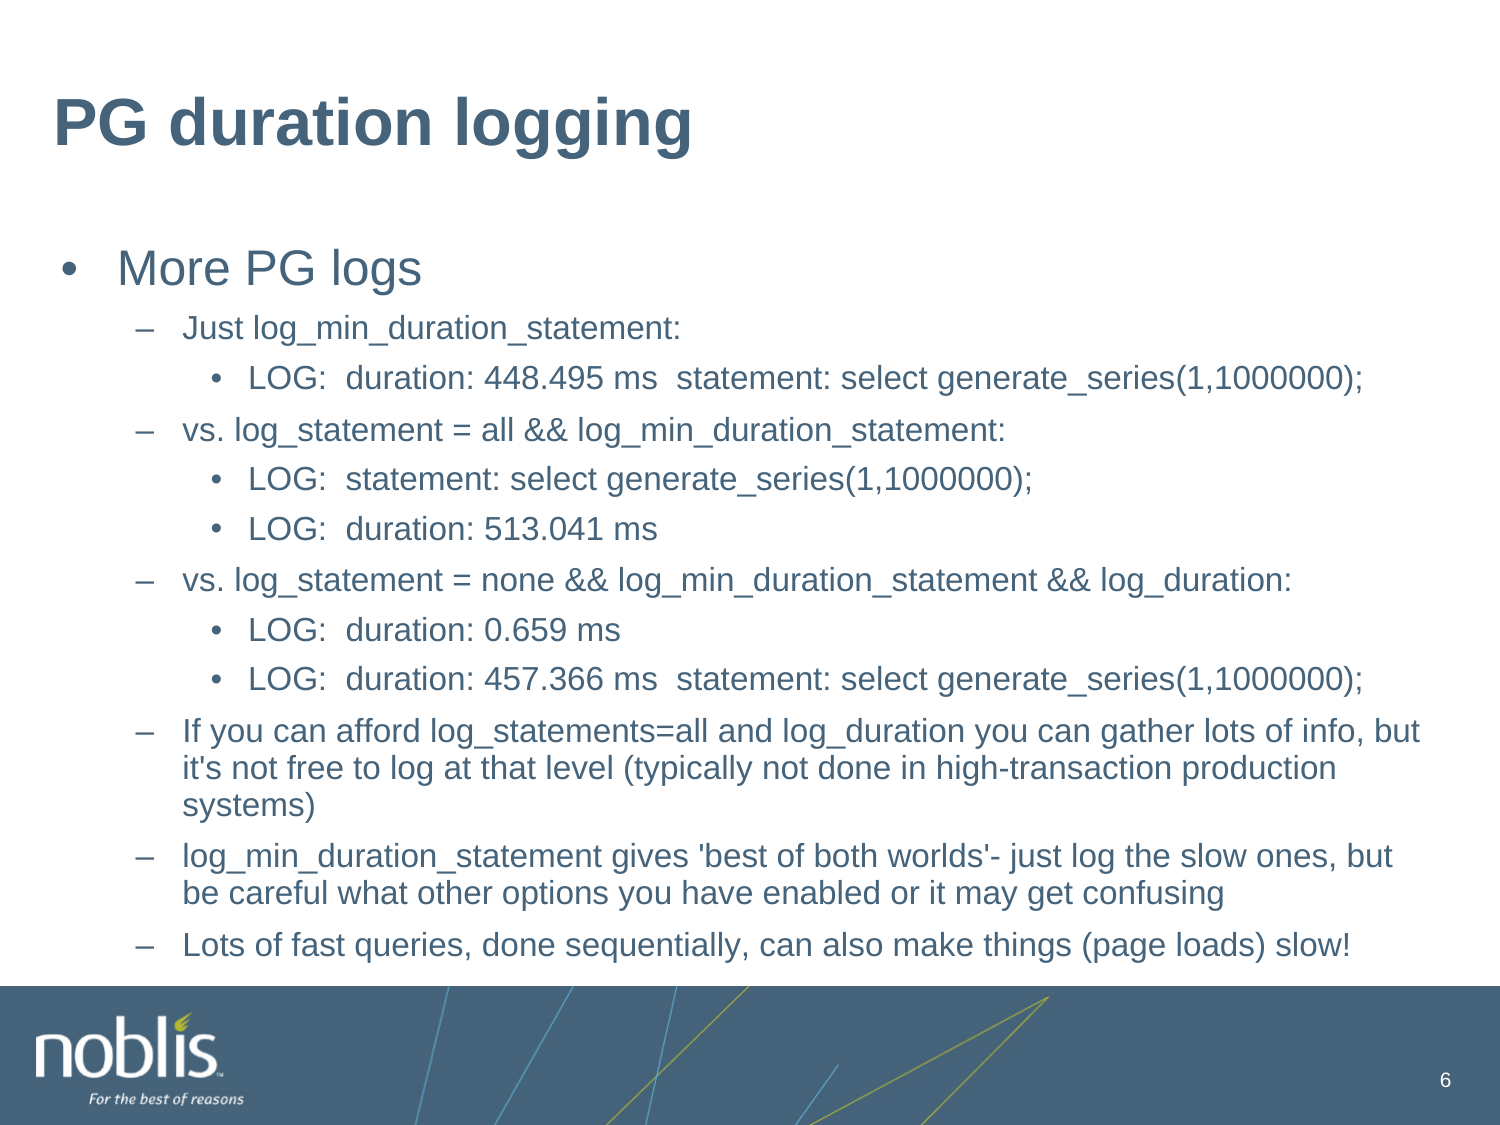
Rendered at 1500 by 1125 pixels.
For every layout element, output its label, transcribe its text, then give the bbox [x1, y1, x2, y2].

list More PG logs Just log_min_duration_statement: LOG: duration: 448.495 ms statement: select generate_series(1,1000000); vs. log_statement = all && log_min_duration_statement: LOG: statement: select generate_series(1,1000000); LOG: duration: 513.041 ms vs. log_statement = none && log_min_duration_statement && log_duration: LOG: duration: 0.659 ms LOG: duration: 457.366 ms statement: select generate_series(1,1000000); If you can afford log_statements=all and log_duration you can gather lots of info, but it's not free to log at that level (typically not done in high-transaction production systems) log_min_duration_statement gives 'best of both worlds'- just log the slow ones, but be careful what other options you have enabled or it may get confusing Lots of fast queries, done sequentially, can also make things (page loads) slow! [60, 239, 1437, 968]
picture [0, 986, 1500, 1125]
title PG duration logging [53, 38, 1438, 211]
